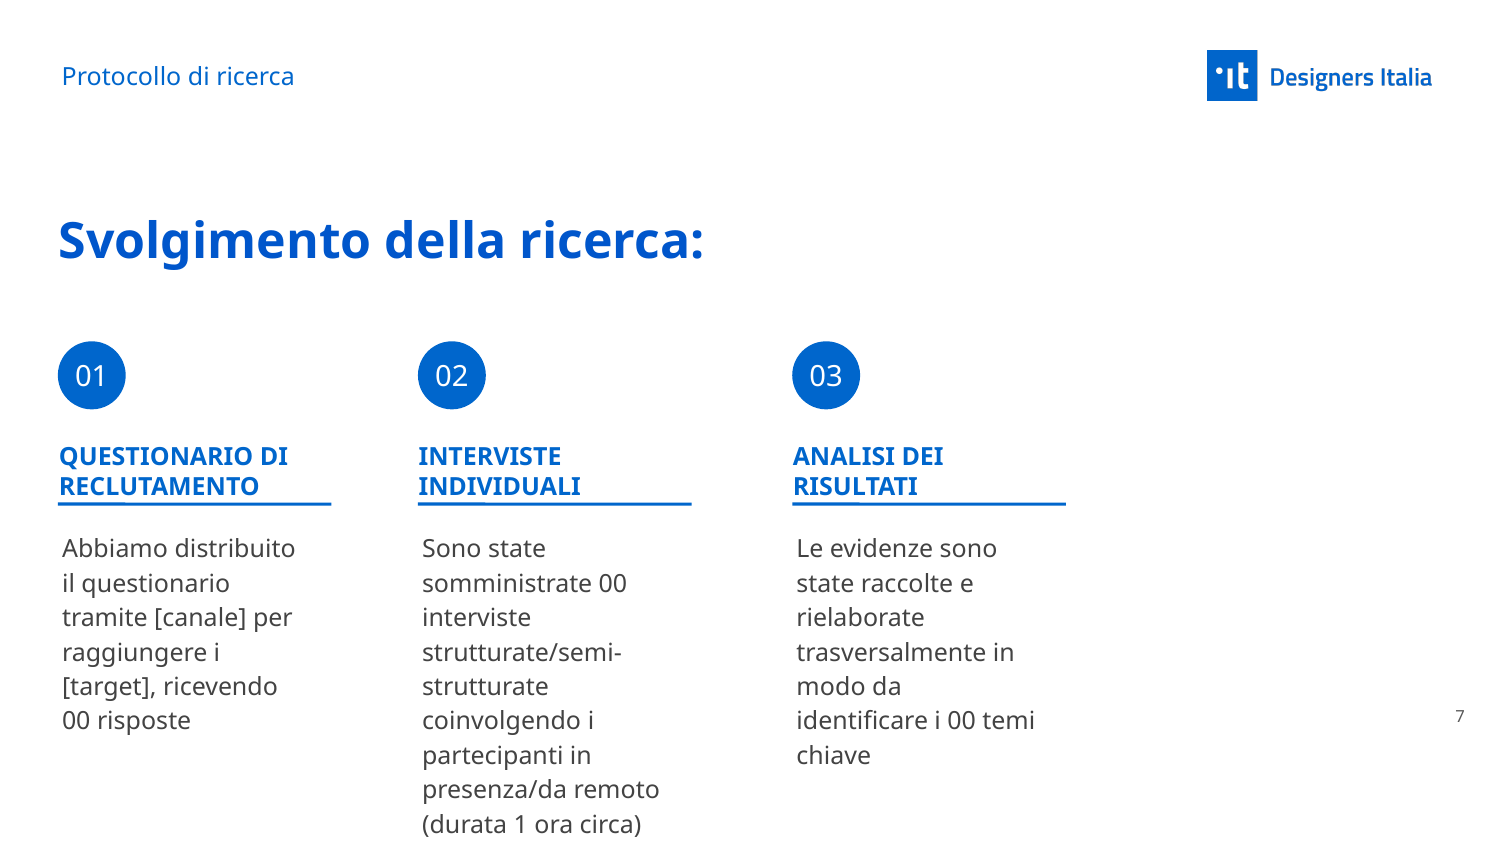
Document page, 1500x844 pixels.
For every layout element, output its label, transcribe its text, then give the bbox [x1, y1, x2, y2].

text_box Le evidenze sono state raccolte e rielaborate trasversalmente in modo da identificare i 00 temi chiave [781, 513, 1052, 755]
text_box Protocollo di ricerca [46, 52, 684, 99]
text_box Sono state somministrate 00 interviste strutturate/semi-strutturate coinvolgendo i partecipanti in presenza/da remoto (durata 1 ora circa) [407, 513, 692, 755]
text_box [427, 341, 477, 352]
text_box 03 [792, 352, 861, 399]
text_box [427, 399, 477, 410]
text_box Svolgimento della ricerca: [43, 193, 779, 324]
text_box [67, 341, 117, 352]
text_box [801, 399, 851, 410]
text_box [67, 399, 117, 410]
slide_number <number> [1389, 688, 1480, 747]
text_box ANALISI DEI RISULTATI [777, 425, 1066, 502]
text_box Abbiamo distribuito il questionario tramite [canale] per raggiungere i [target], ricevendo 00 risposte [47, 513, 318, 755]
text_box INTERVISTE INDIVIDUALI [403, 425, 692, 502]
picture [1207, 50, 1445, 101]
text_box 01 [57, 352, 126, 399]
text_box QUESTIONARIO DI RECLUTAMENTO [43, 425, 364, 502]
text_box [801, 341, 851, 352]
text_box 02 [417, 352, 486, 399]
